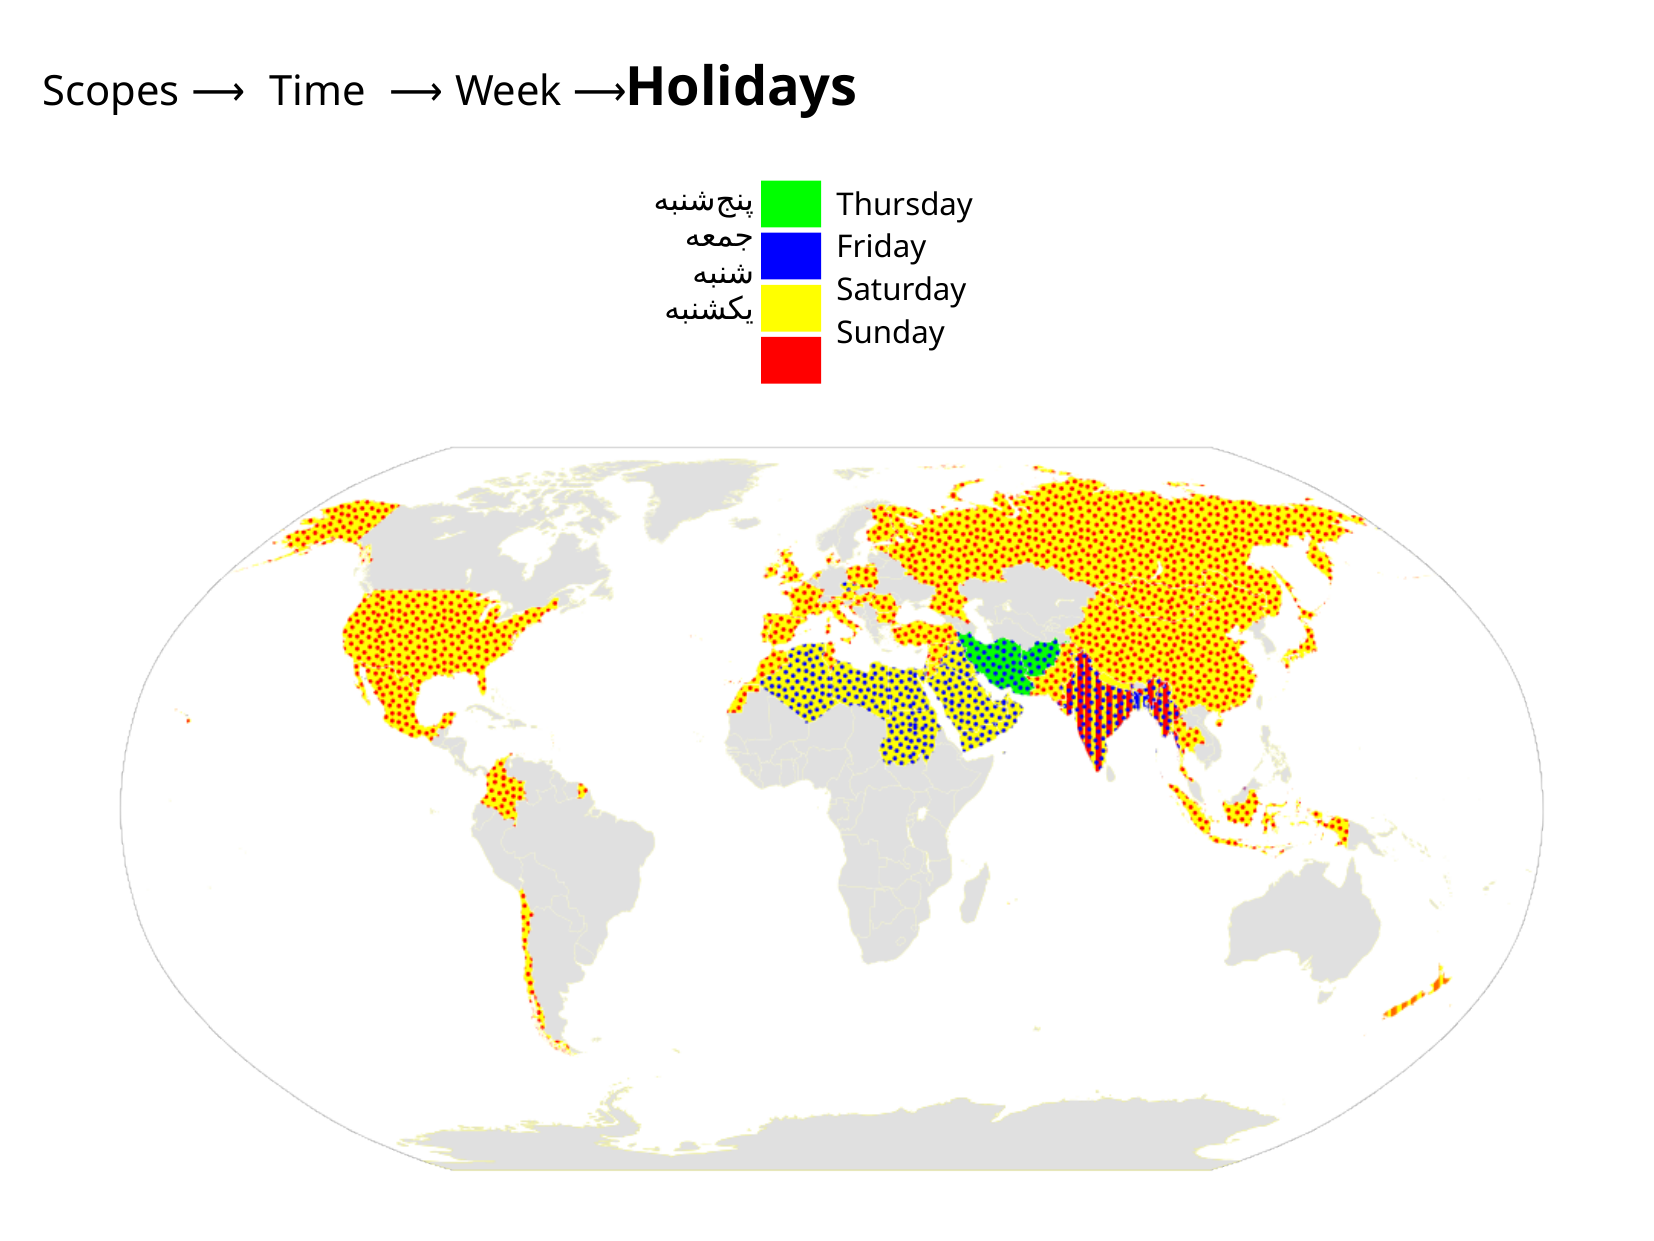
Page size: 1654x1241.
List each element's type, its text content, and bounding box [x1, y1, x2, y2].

text_box [761, 232, 821, 280]
text_box [761, 180, 821, 228]
text_box [761, 284, 821, 332]
text_box [761, 336, 821, 384]
picture [112, 439, 1552, 1179]
text_box Holidays [610, 40, 1110, 153]
text_box Thursday Friday Saturday Sunday [821, 174, 975, 394]
text_box پنج‌شنبه جمعه شنبه یکشنبه [638, 174, 755, 395]
text_box Scopes ⟶ Time ⟶ Week ⟶ [27, 53, 613, 158]
